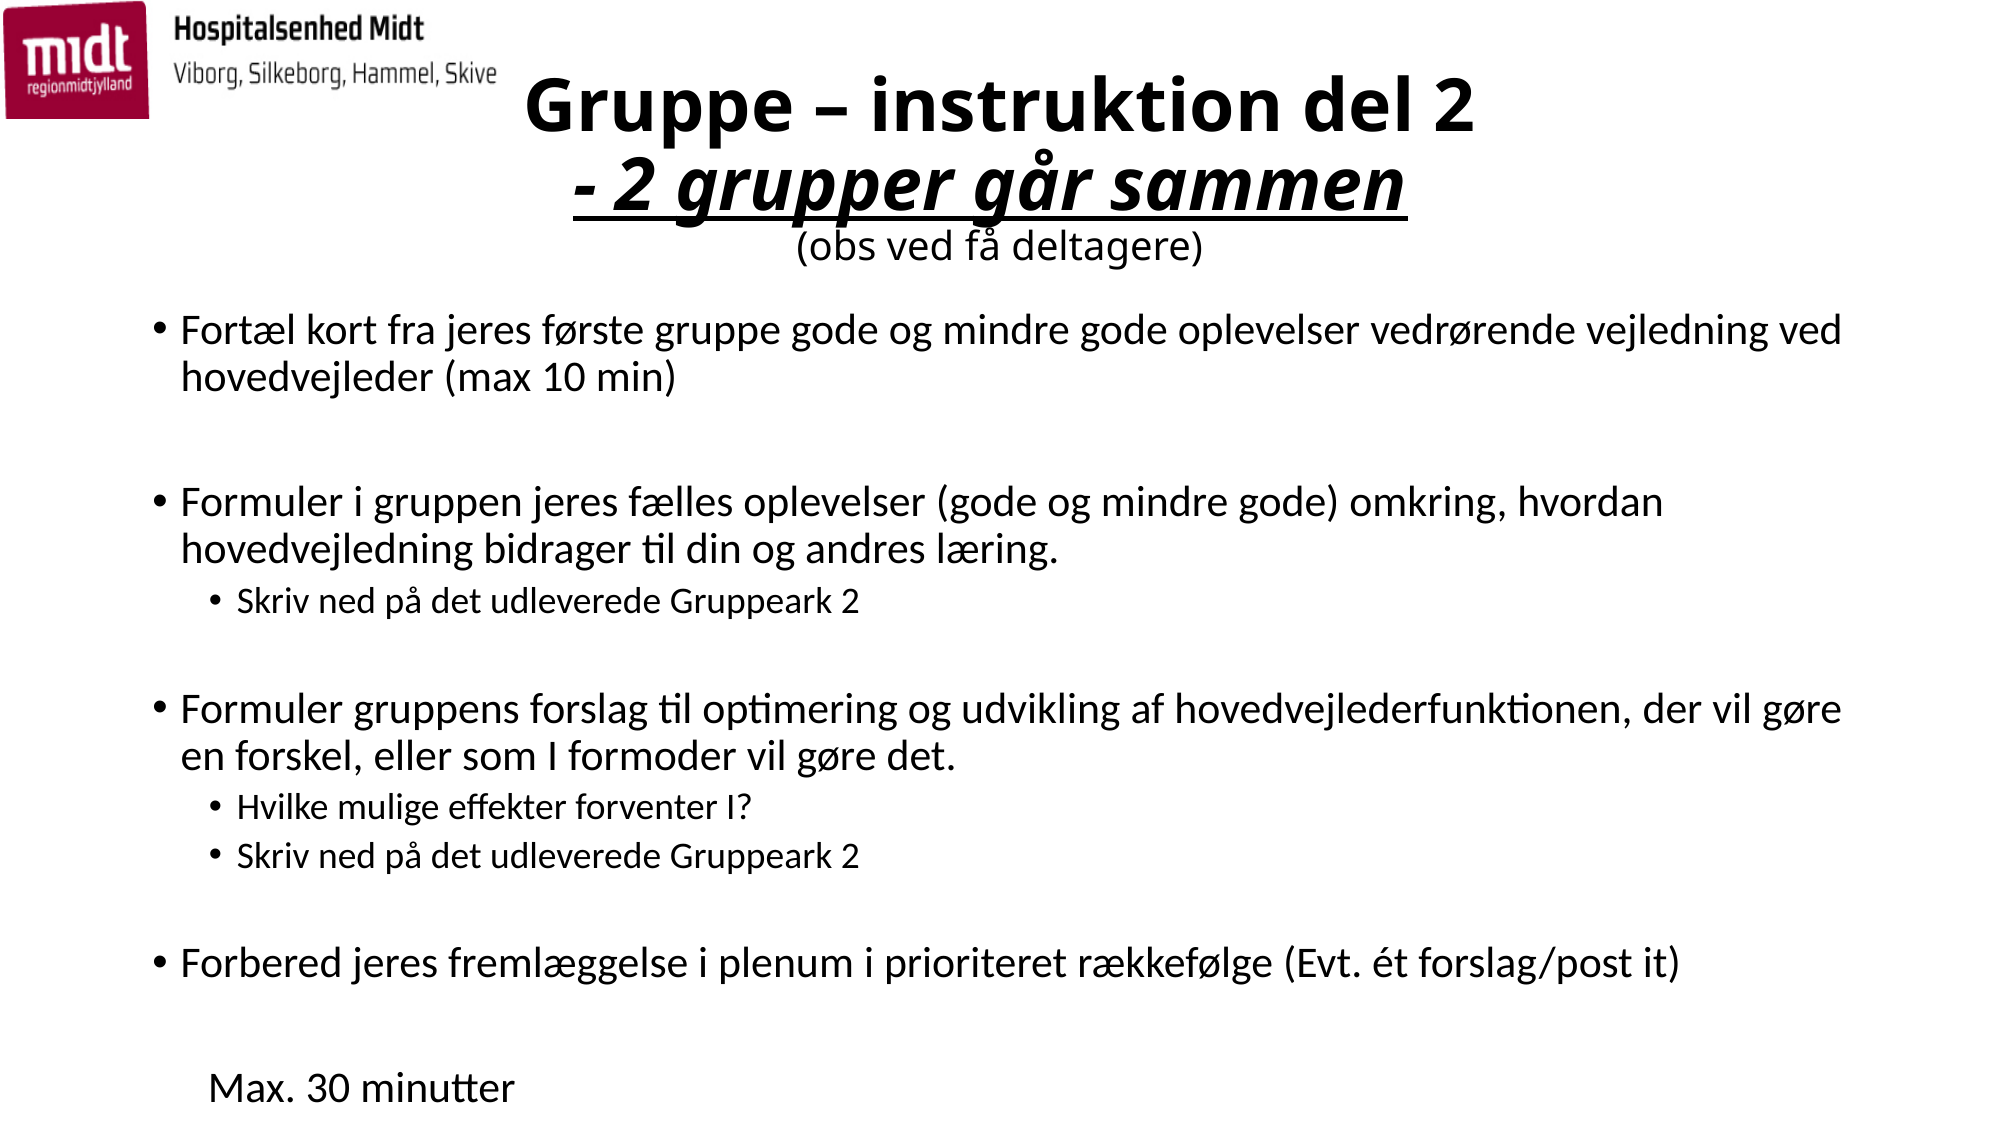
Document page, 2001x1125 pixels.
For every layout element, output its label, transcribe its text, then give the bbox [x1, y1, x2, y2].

title Gruppe – instruktion del 2 - 2 grupper går sammen (obs ved få deltagere) [137, 59, 1863, 278]
list Fortæl kort fra jeres første gruppe gode og mindre gode oplevelser vedrørende vejledning ved hovedvejleder (max 10 min) Formuler i gruppen jeres fælles oplevelser (gode og mindre gode) omkring, hvordan hovedvejledning bidrager til din og andres læring. Skriv ned på det udleverede Gruppeark 2 Formuler gruppens forslag til optimering og udvikling af hovedvejlederfunktionen, der vil gøre en forskel, eller som I formoder vil gøre det. Hvilke mulige effekter forventer I? Skriv ned på det udleverede Gruppeark 2 Forbered jeres fremlæggelse i plenum i prioriteret rækkefølge (Evt. ét forslag/post it) Max. 30 minutter [137, 299, 1863, 1125]
picture [0, 0, 510, 119]
